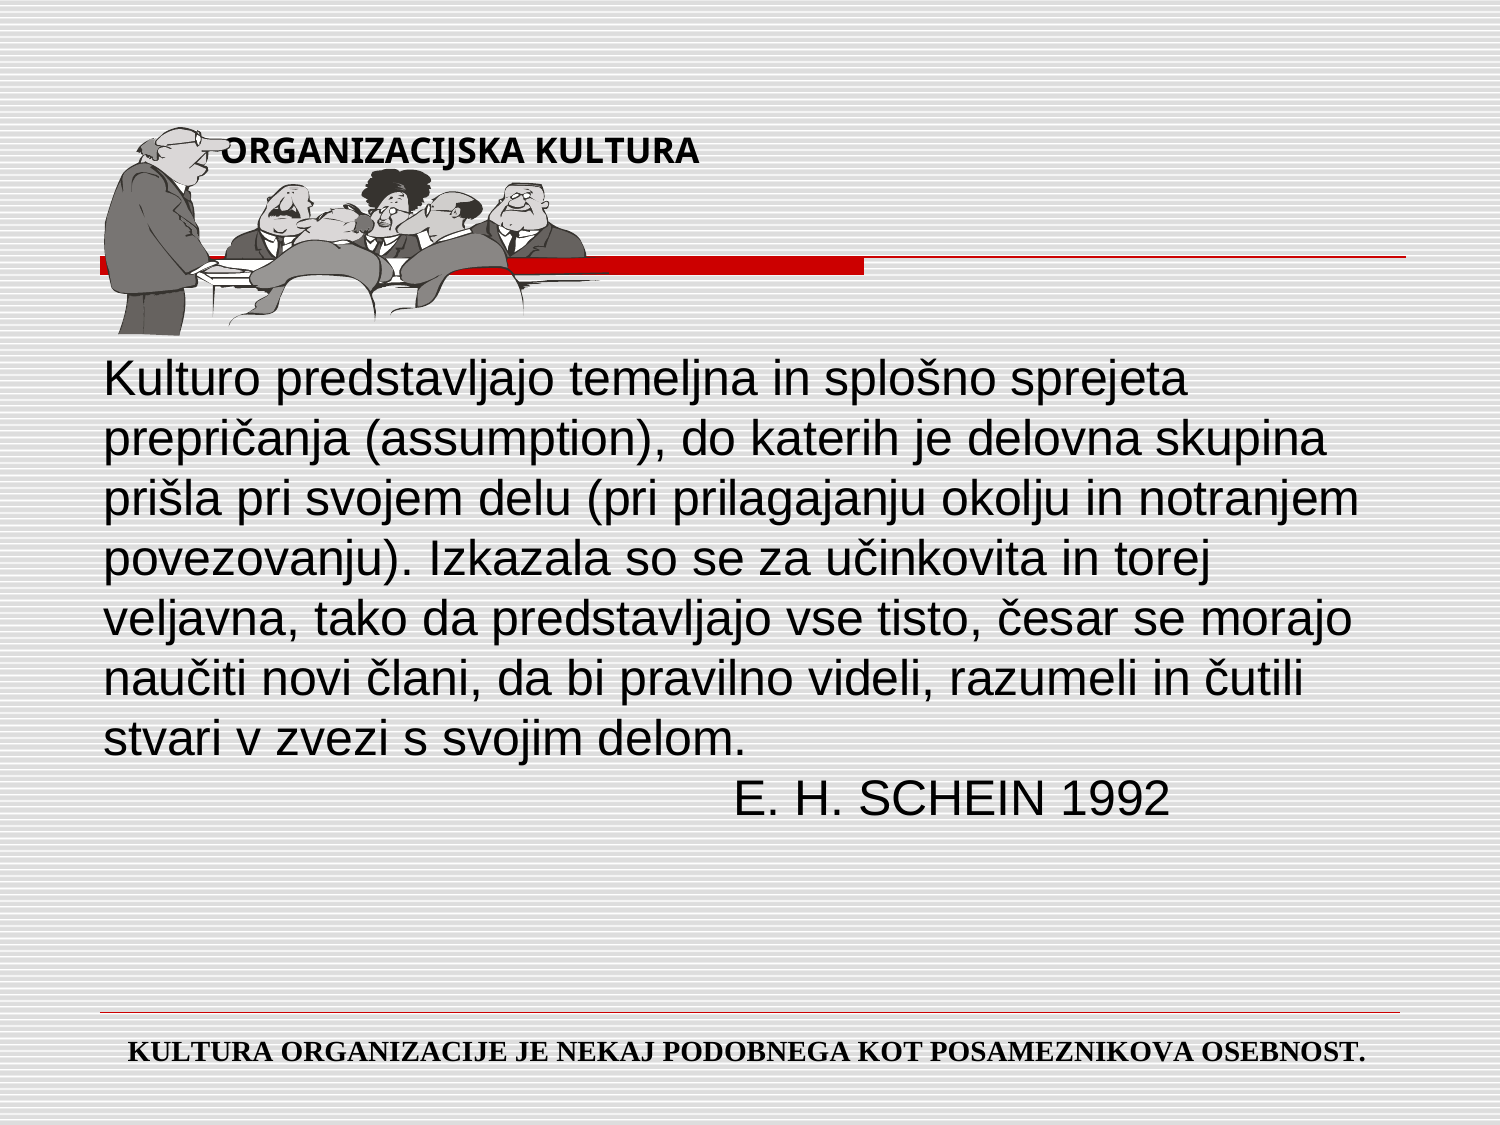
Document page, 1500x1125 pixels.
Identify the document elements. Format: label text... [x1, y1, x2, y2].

text_box Kulturo predstavljajo temeljna in splošno sprejeta prepričanja (assumption), do katerih je delovna skupina prišla pri svojem delu (pri prilagajanju okolju in notranjem povezovanju). Izkazala so se za učinkovita in torej veljavna, tako da predstavljajo vse tisto, česar se morajo naučiti novi člani, da bi pravilno videli, razumeli in čutili stvari v zvezi s svojim delom. E. H. SCHEIN 1992 [88, 337, 1388, 834]
picture [0, 0, 1500, 1125]
chart [100, 125, 632, 337]
text_box KULTURA ORGANIZACIJE JE NEKAJ PODOBNEGA KOT POSAMEZNIKOVA OSEBNOST. [112, 1024, 1382, 1076]
title ORGANIZACIJSKA KULTURA [205, 52, 1331, 178]
